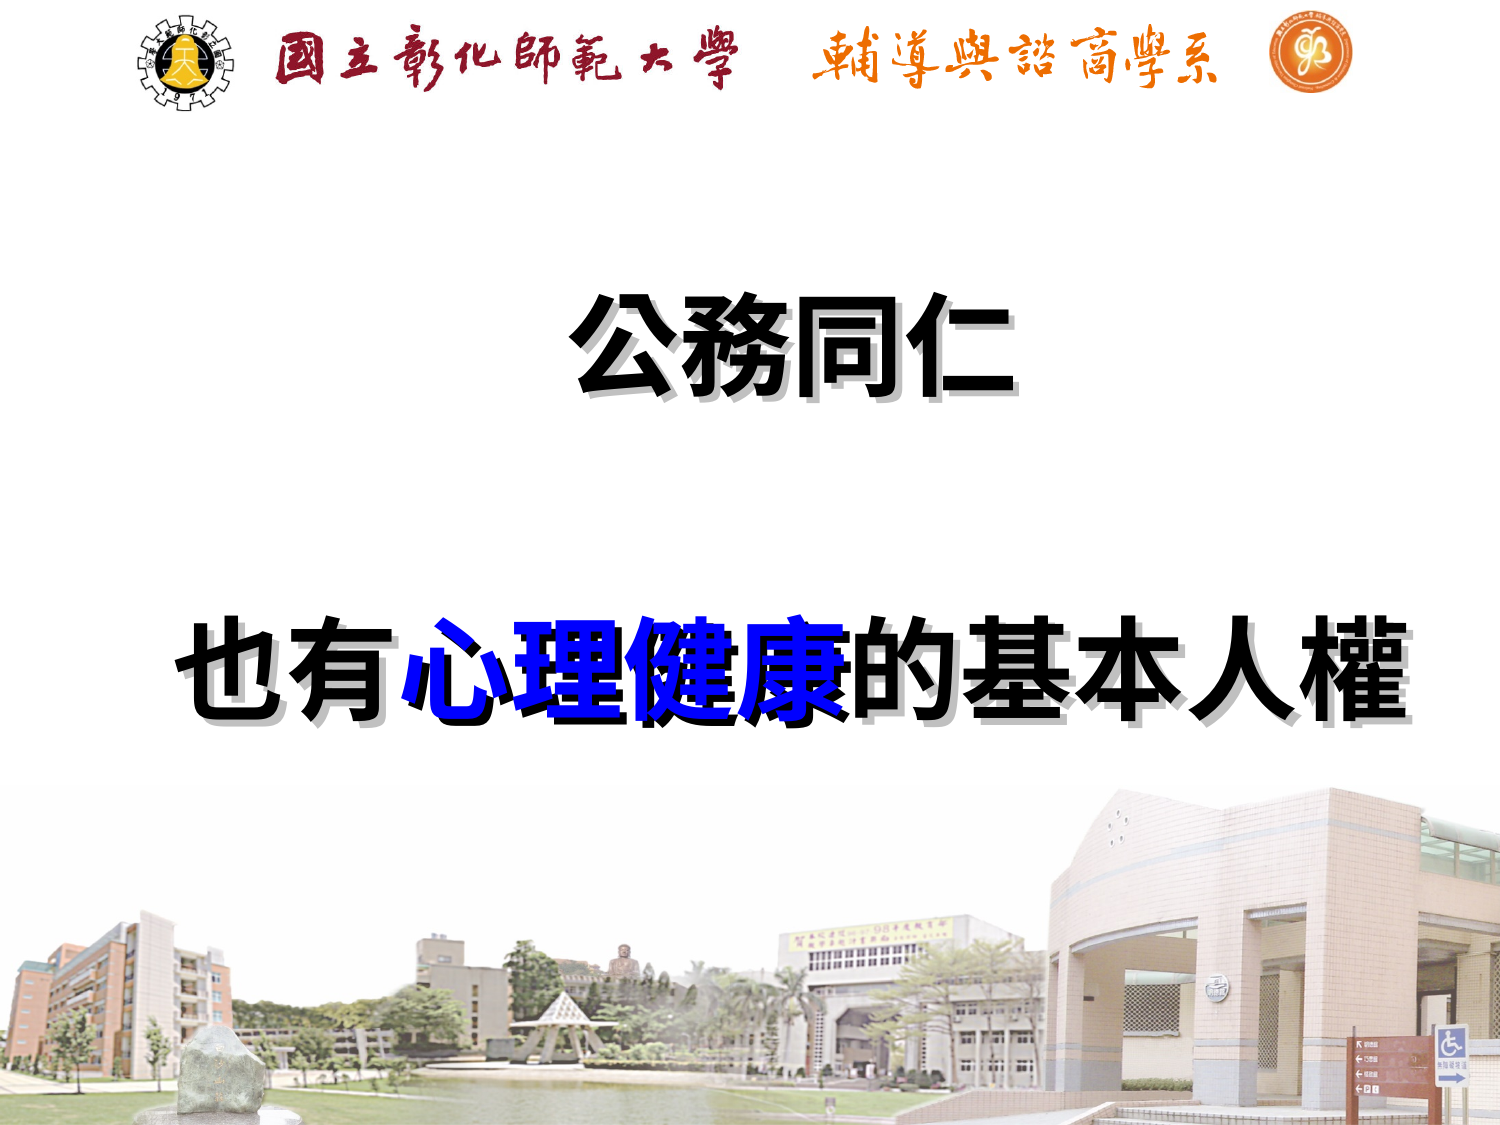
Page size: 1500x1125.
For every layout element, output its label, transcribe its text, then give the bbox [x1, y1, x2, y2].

list 公務同仁 也有心理健康的基本人權 [88, 267, 1439, 1010]
